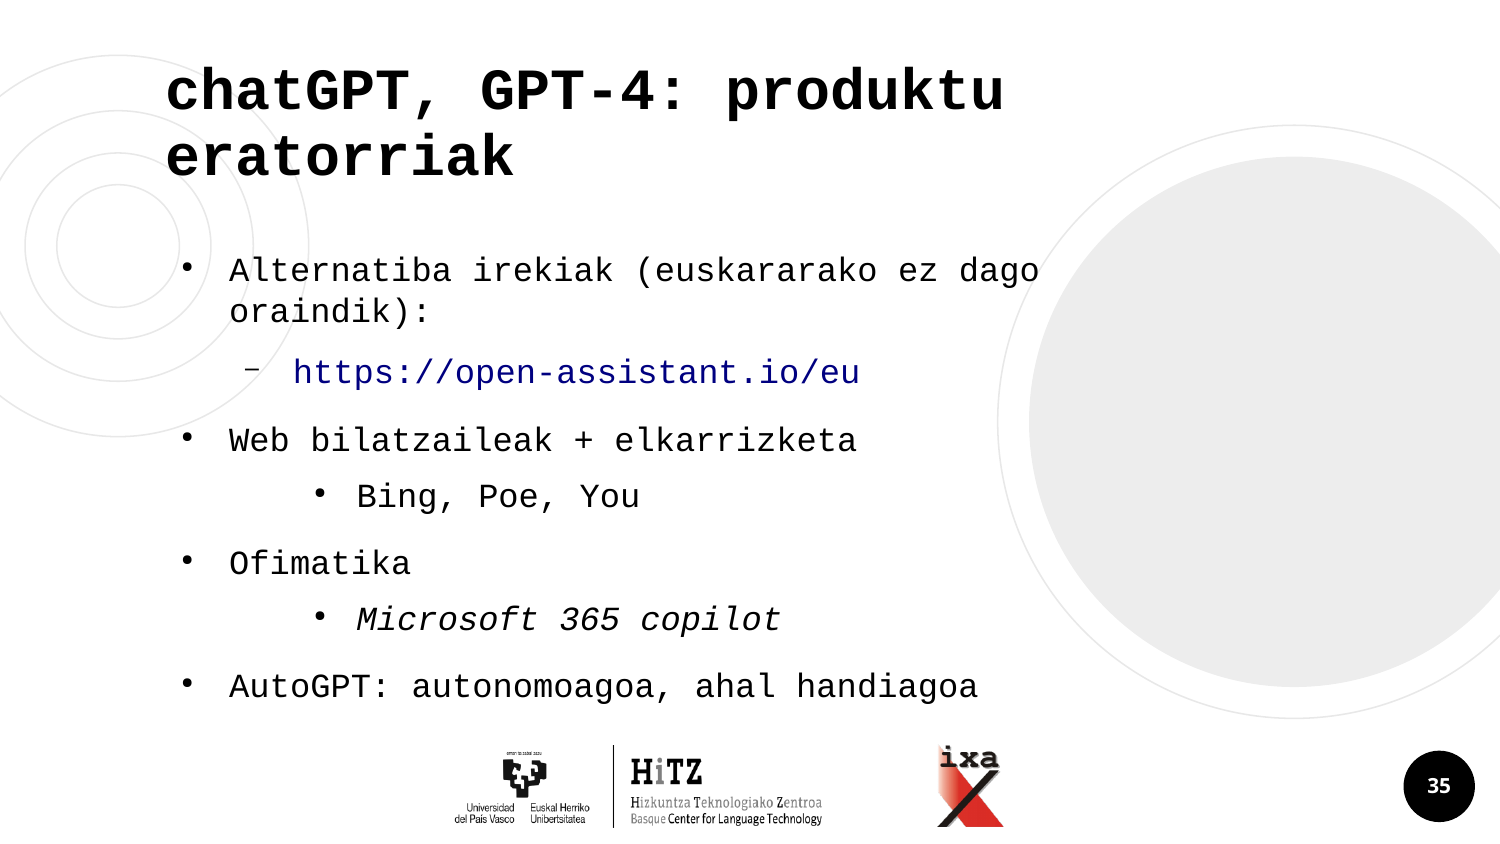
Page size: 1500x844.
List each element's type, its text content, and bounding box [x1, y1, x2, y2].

picture [937, 744, 1004, 827]
text_box <zenbakia> [1403, 750, 1475, 823]
title chatGPT, GPT-4: produktu eratorriak [165, 60, 1312, 193]
picture [450, 745, 827, 828]
list Alternatiba irekiak (euskararako ez dago oraindik): https://open-assistant.io/eu Web bilatzaileak + elkarrizketa Bing, Poe, You Ofimatika Microsoft 365 copilot AutoGPT: autonomoagoa, ahal handiagoa [165, 248, 1252, 709]
